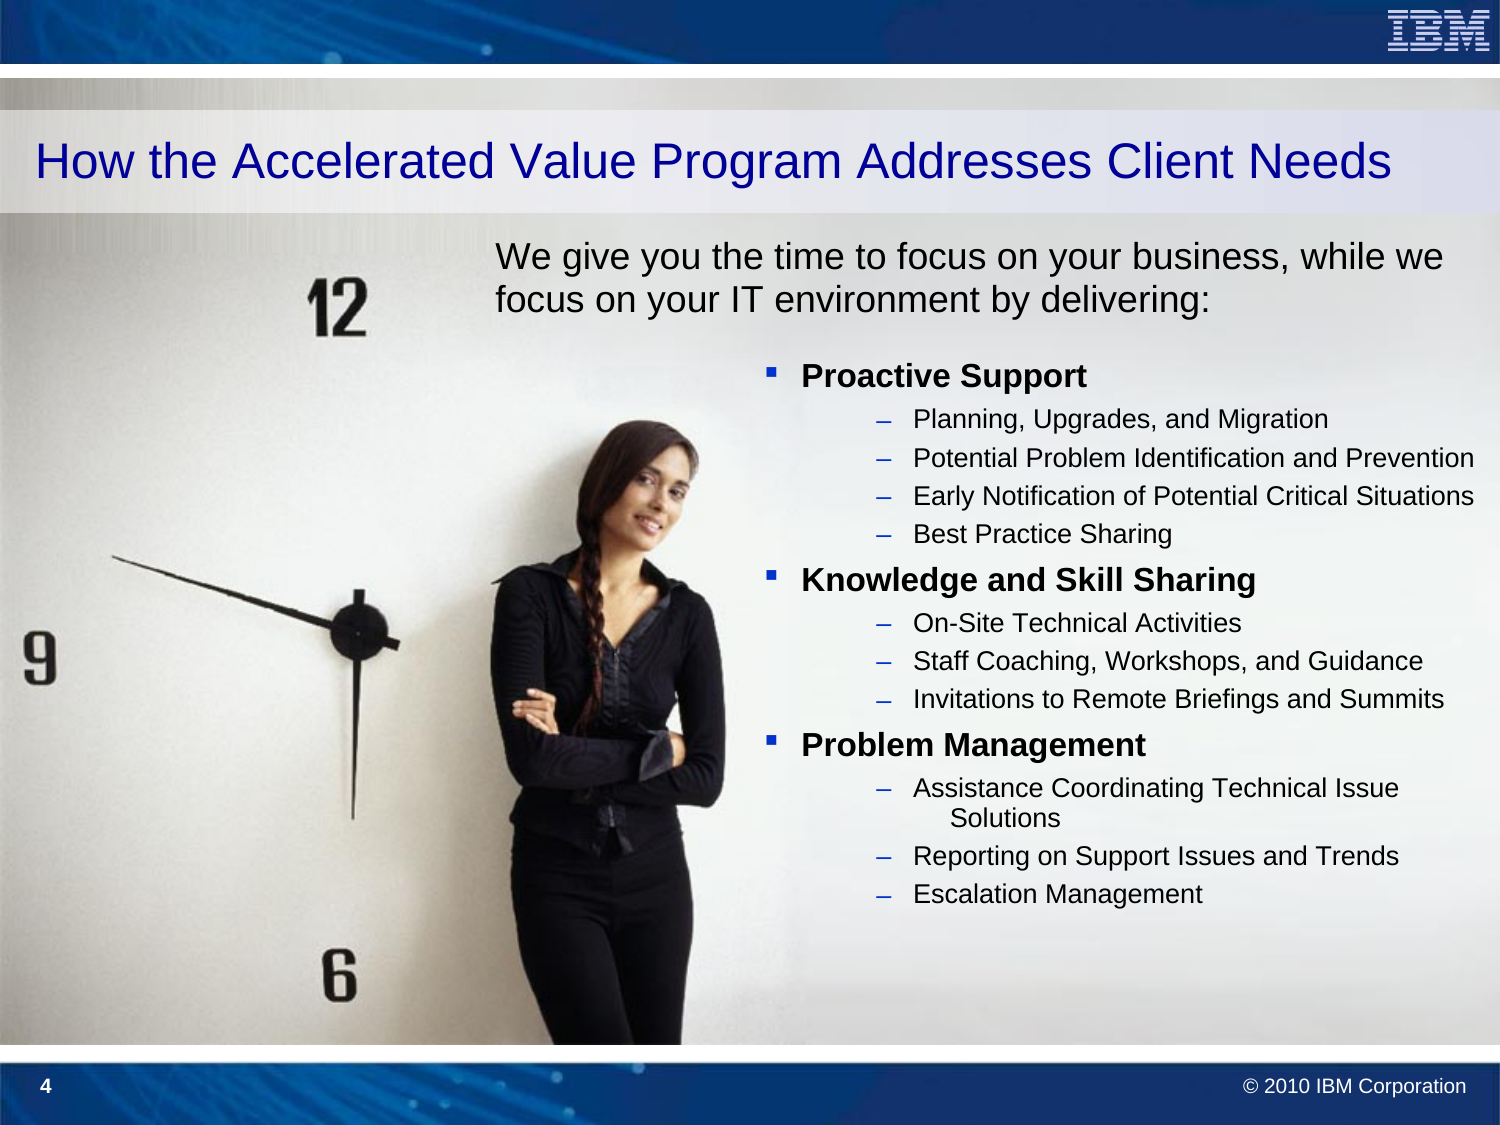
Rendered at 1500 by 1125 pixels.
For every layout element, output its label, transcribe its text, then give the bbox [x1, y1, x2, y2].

picture [0, 78, 1500, 110]
picture [0, 213, 1500, 1045]
text_box [0, 110, 1500, 213]
title How the Accelerated Value Program Addresses Client Needs [19, 128, 1500, 211]
picture [1388, 10, 1491, 51]
text_box We give you the time to focus on your business, while we focus on your IT environment by delivering: [480, 226, 1469, 332]
list Proactive Support Planning, Upgrades, and Migration Potential Problem Identification and Prevention Early Notification of Potential Critical Situations Best Practice Sharing Knowledge and Skill Sharing On-Site Technical Activities Staff Coaching, Workshops, and Guidance Invitations to Remote Briefings and Summits Problem Management Assistance Coordinating Technical Issue Solutions Reporting on Support Issues and Trends Escalation Management [748, 349, 1500, 1051]
